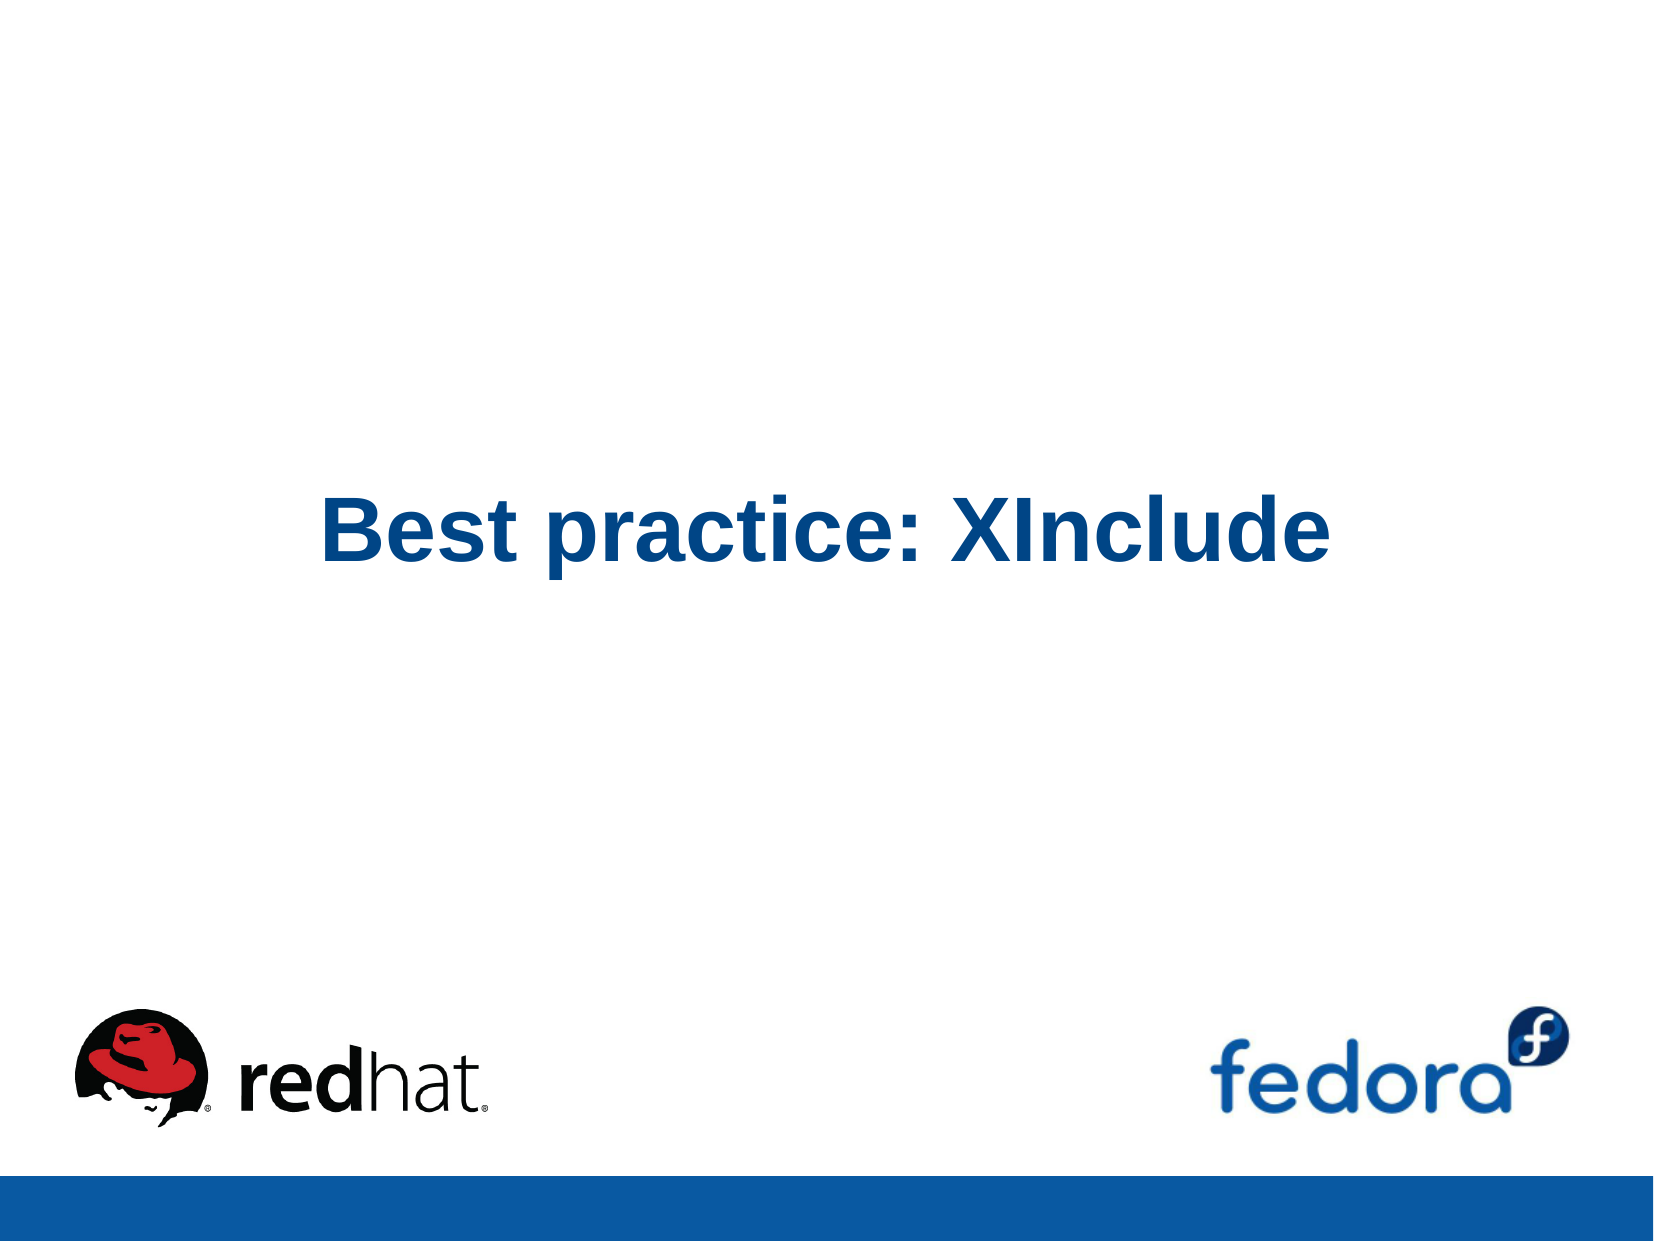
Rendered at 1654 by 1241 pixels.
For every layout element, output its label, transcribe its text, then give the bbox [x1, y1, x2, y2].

subtitle Best practice: XInclude [82, 56, 1571, 1102]
picture [75, 1009, 488, 1142]
picture [1200, 997, 1576, 1125]
picture [0, 1176, 1654, 1241]
